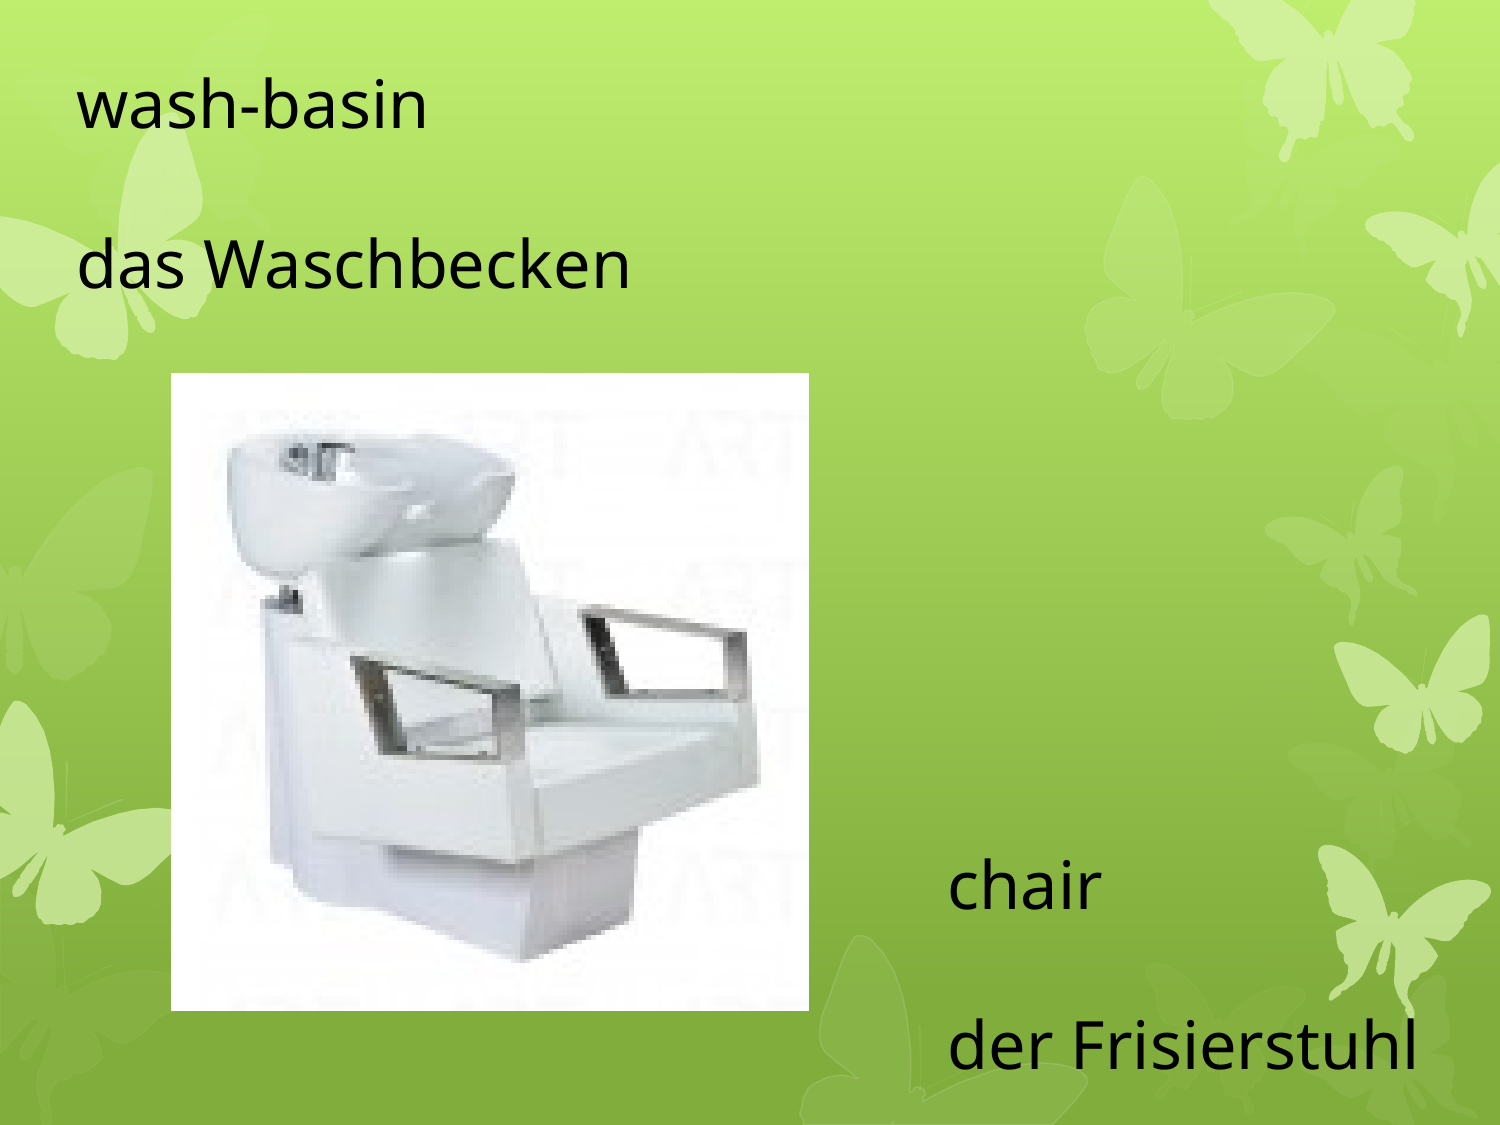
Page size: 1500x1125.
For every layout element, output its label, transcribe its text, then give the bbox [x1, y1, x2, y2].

text_box wash-basin das Waschbecken [61, 54, 648, 310]
text_box chair der Frisierstuhl [932, 835, 1436, 1091]
picture [171, 373, 809, 1011]
